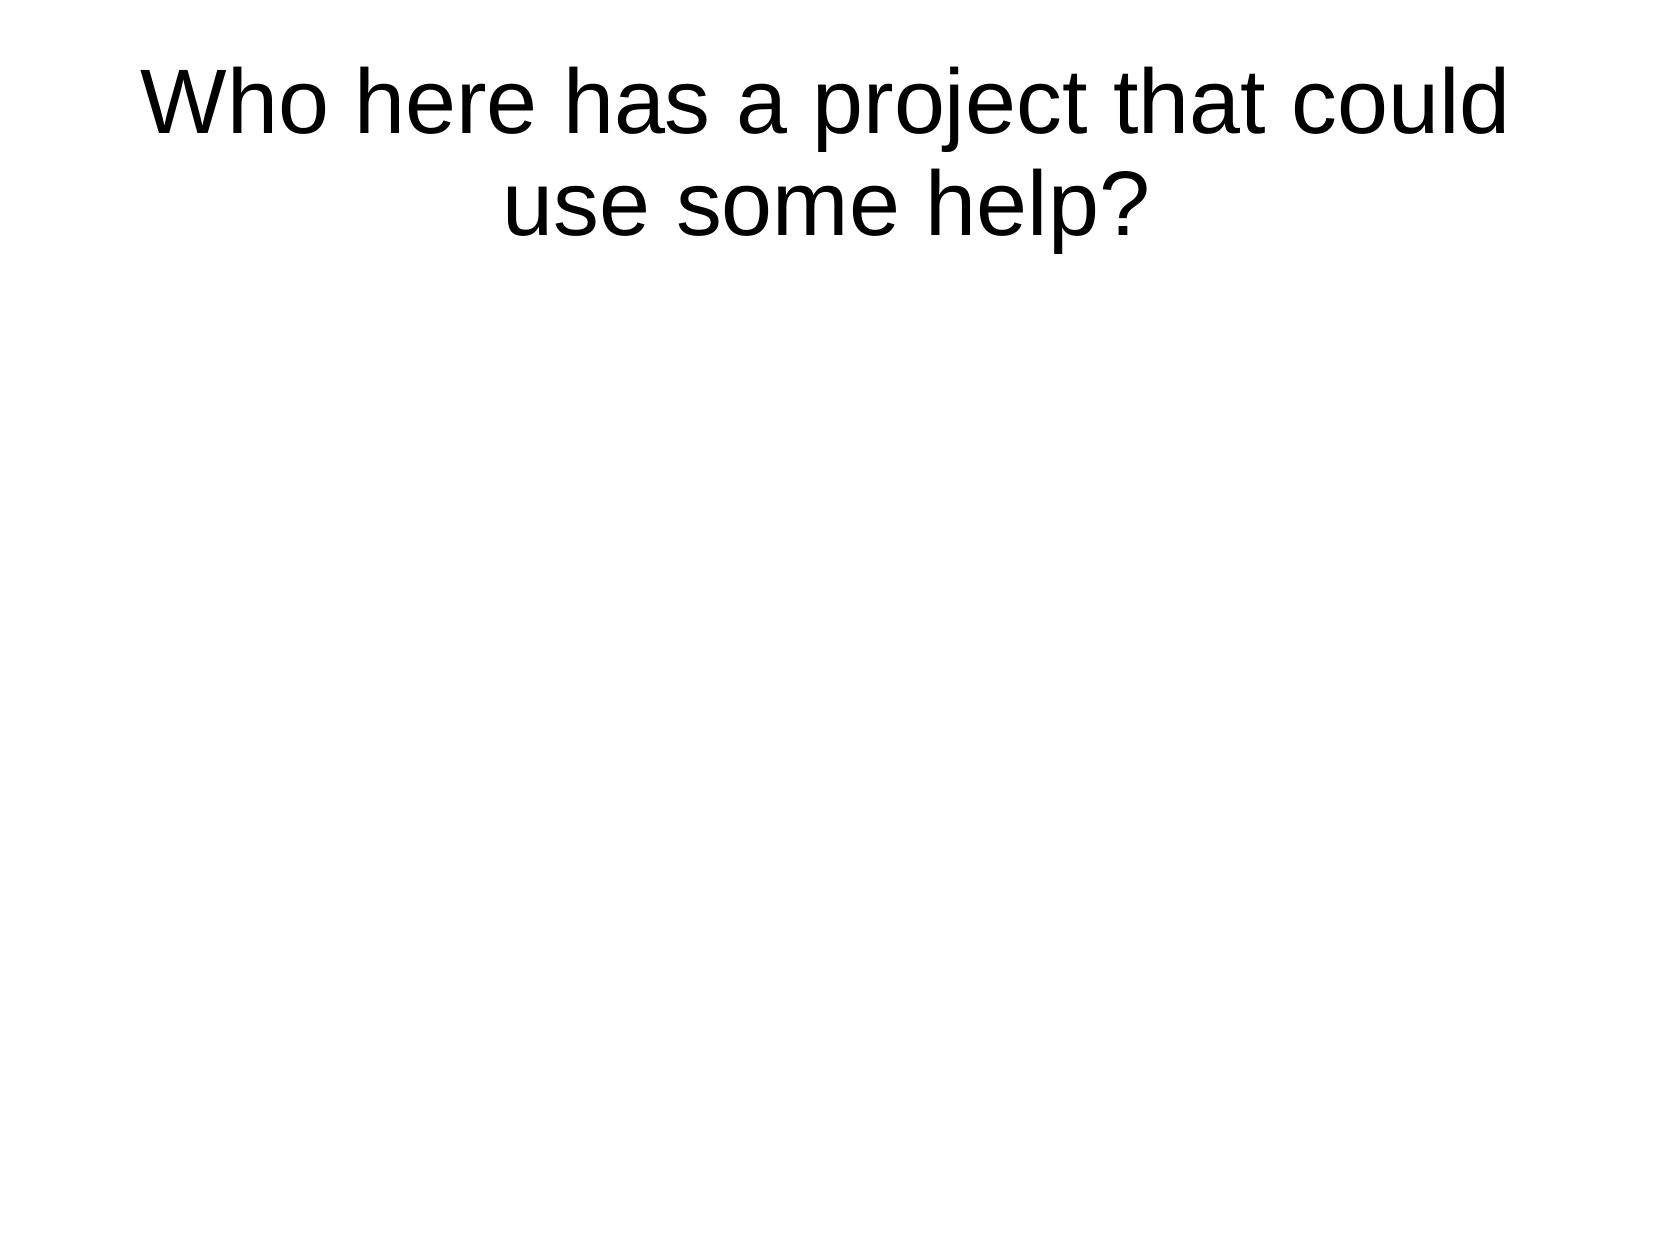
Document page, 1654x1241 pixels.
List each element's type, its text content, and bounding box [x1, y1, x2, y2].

title Who here has a project that could use some help? [82, 49, 1571, 257]
